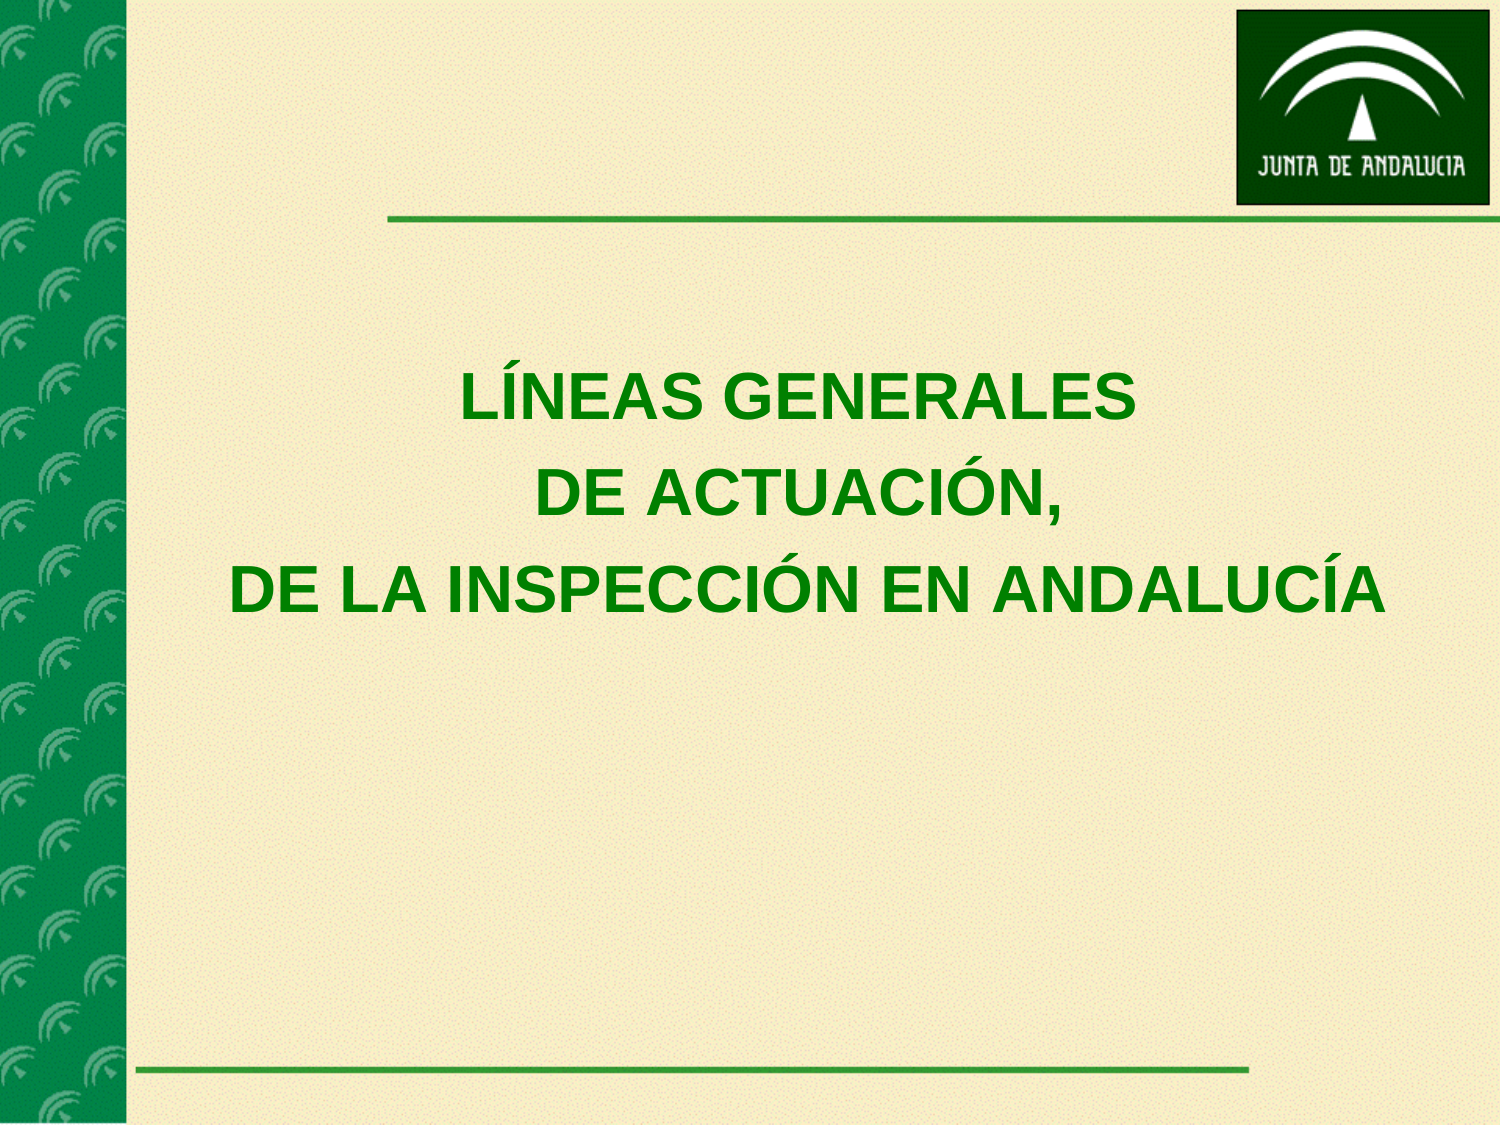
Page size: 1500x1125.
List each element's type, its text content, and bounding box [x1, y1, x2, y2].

picture [0, 0, 1500, 1125]
text_box LÍNEAS GENERALES DE ACTUACIÓN, DE LA INSPECCIÓN EN ANDALUCÍA [171, 456, 1447, 634]
